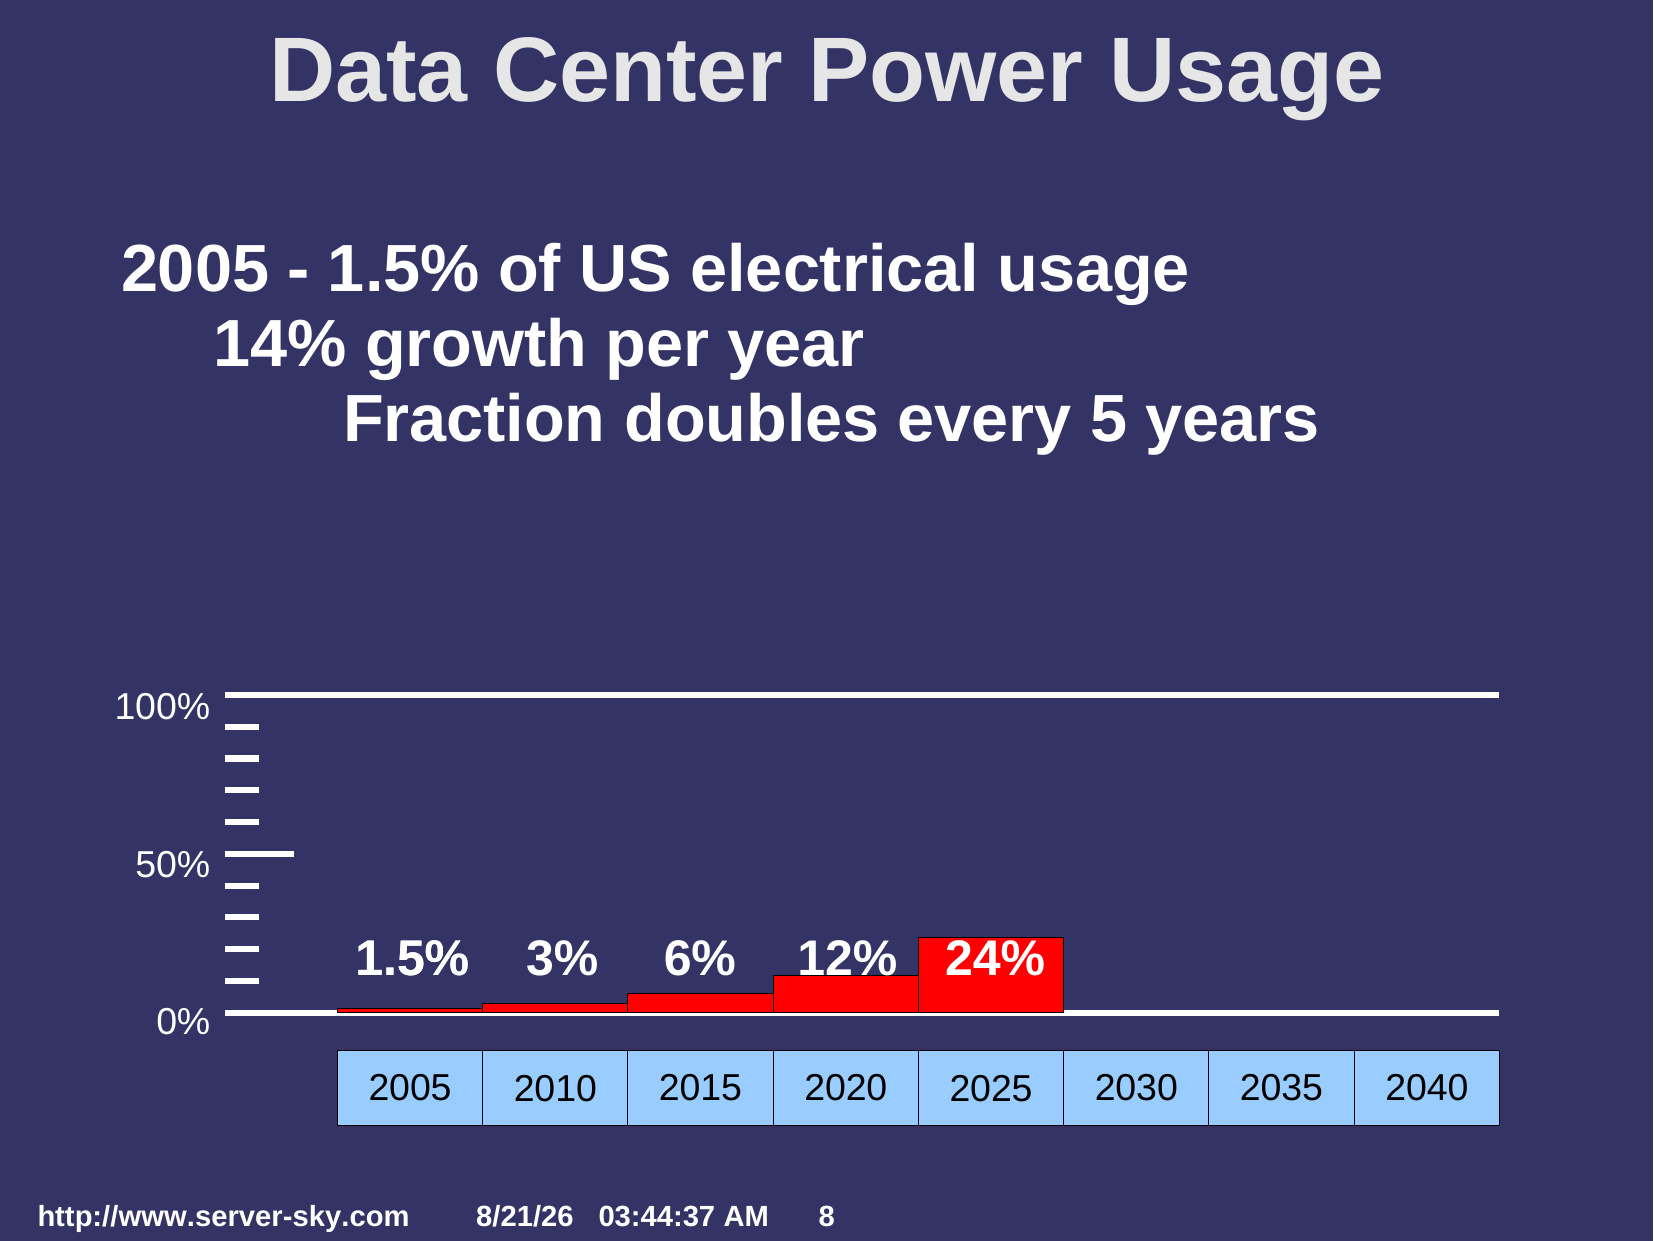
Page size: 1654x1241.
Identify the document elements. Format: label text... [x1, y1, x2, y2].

text_box 100% 50% 0% [74, 562, 225, 1051]
text_box 3% [488, 922, 638, 1013]
text_box 2040 [1354, 1050, 1500, 1126]
text_box 2035 [1208, 1050, 1354, 1126]
text_box 2025 [918, 1050, 1064, 1126]
text_box 2010 [482, 1050, 628, 1126]
title Data Center Power Usage [121, 0, 1534, 139]
text_box 2015 [628, 1050, 773, 1126]
text_box 2030 [1064, 1050, 1208, 1126]
text_box 12% [775, 922, 920, 1013]
text_box 24% [923, 922, 1068, 1013]
text_box 2005 [337, 1050, 482, 1126]
list 2005 - 1.5% of US electrical usage 14% growth per year Fraction doubles every 5 years [109, 231, 1575, 676]
text_box 2020 [773, 1050, 918, 1126]
text_box 1.5% [337, 922, 488, 1013]
text_box 6% [638, 922, 772, 1013]
